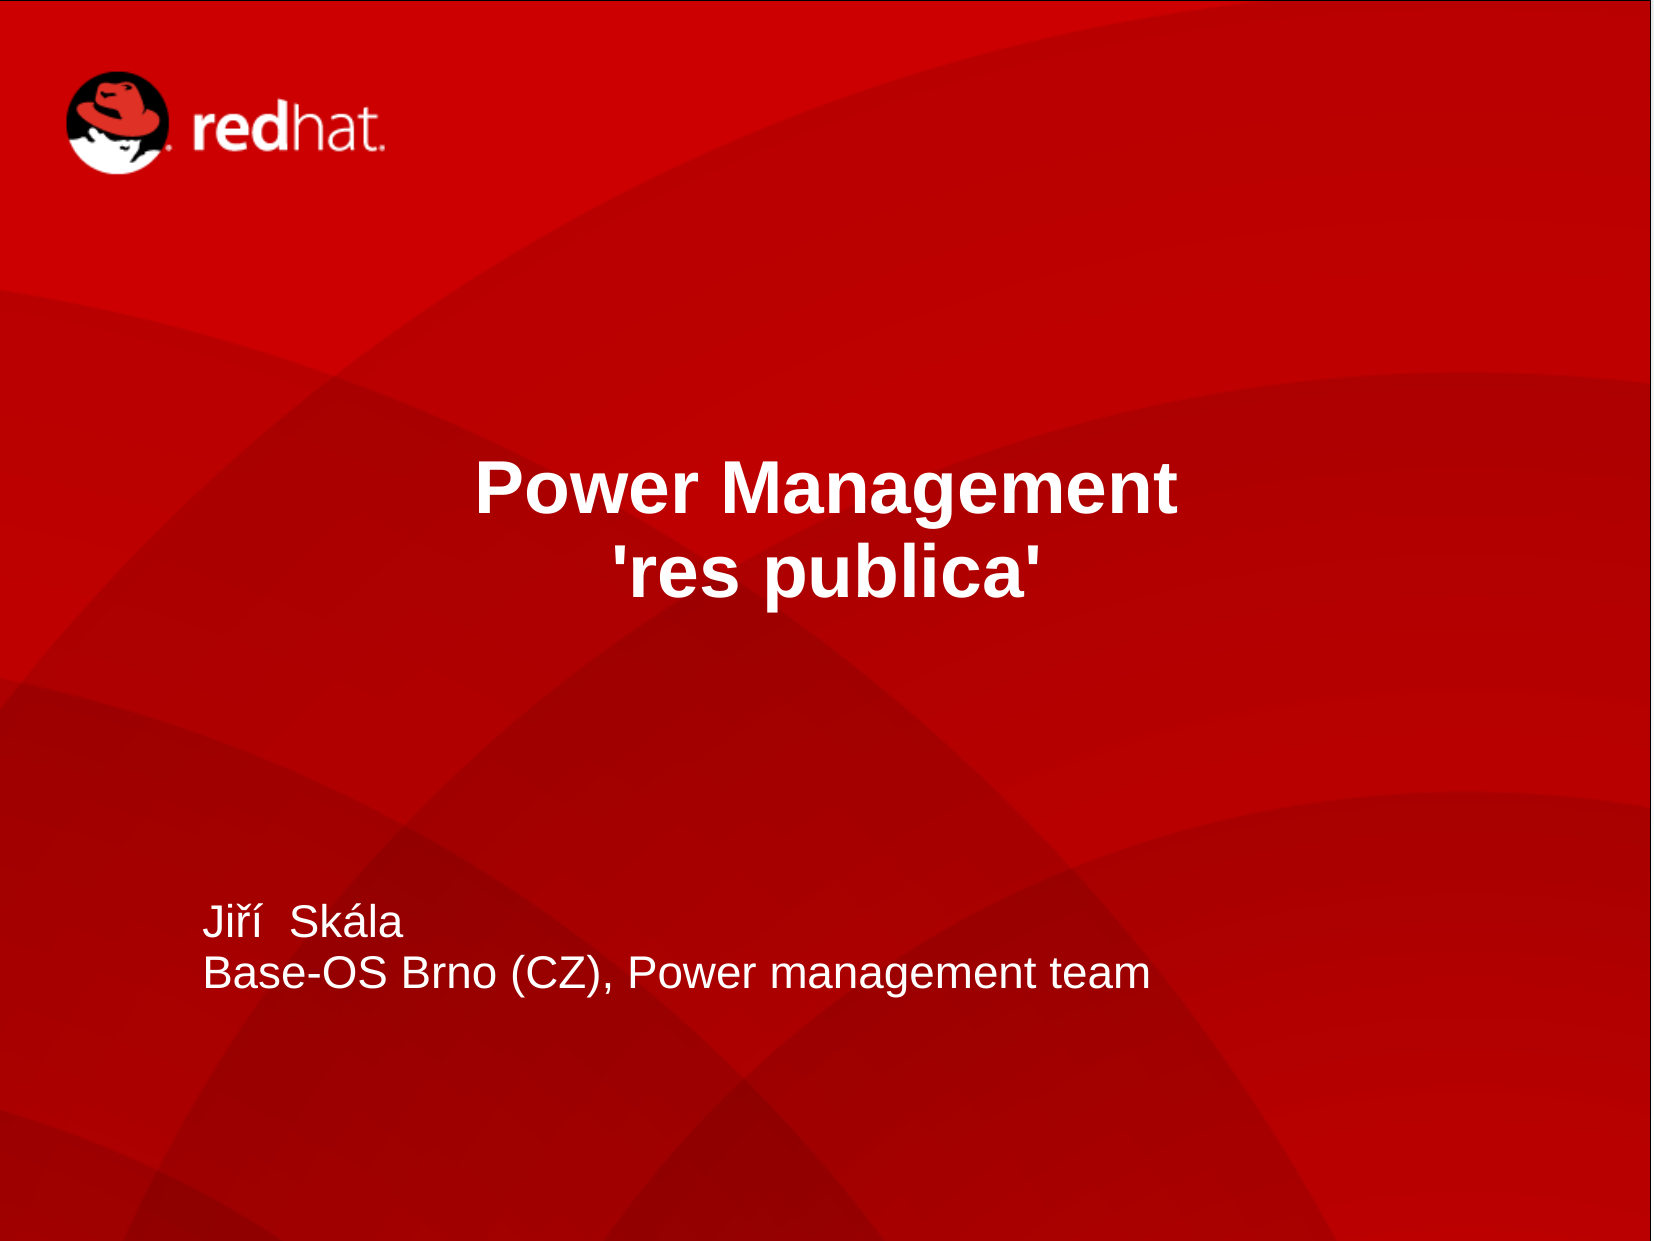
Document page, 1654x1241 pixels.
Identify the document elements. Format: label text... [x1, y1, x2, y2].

subtitle Power Management 'res publica' [82, 56, 1571, 1102]
picture [0, 0, 1654, 1241]
